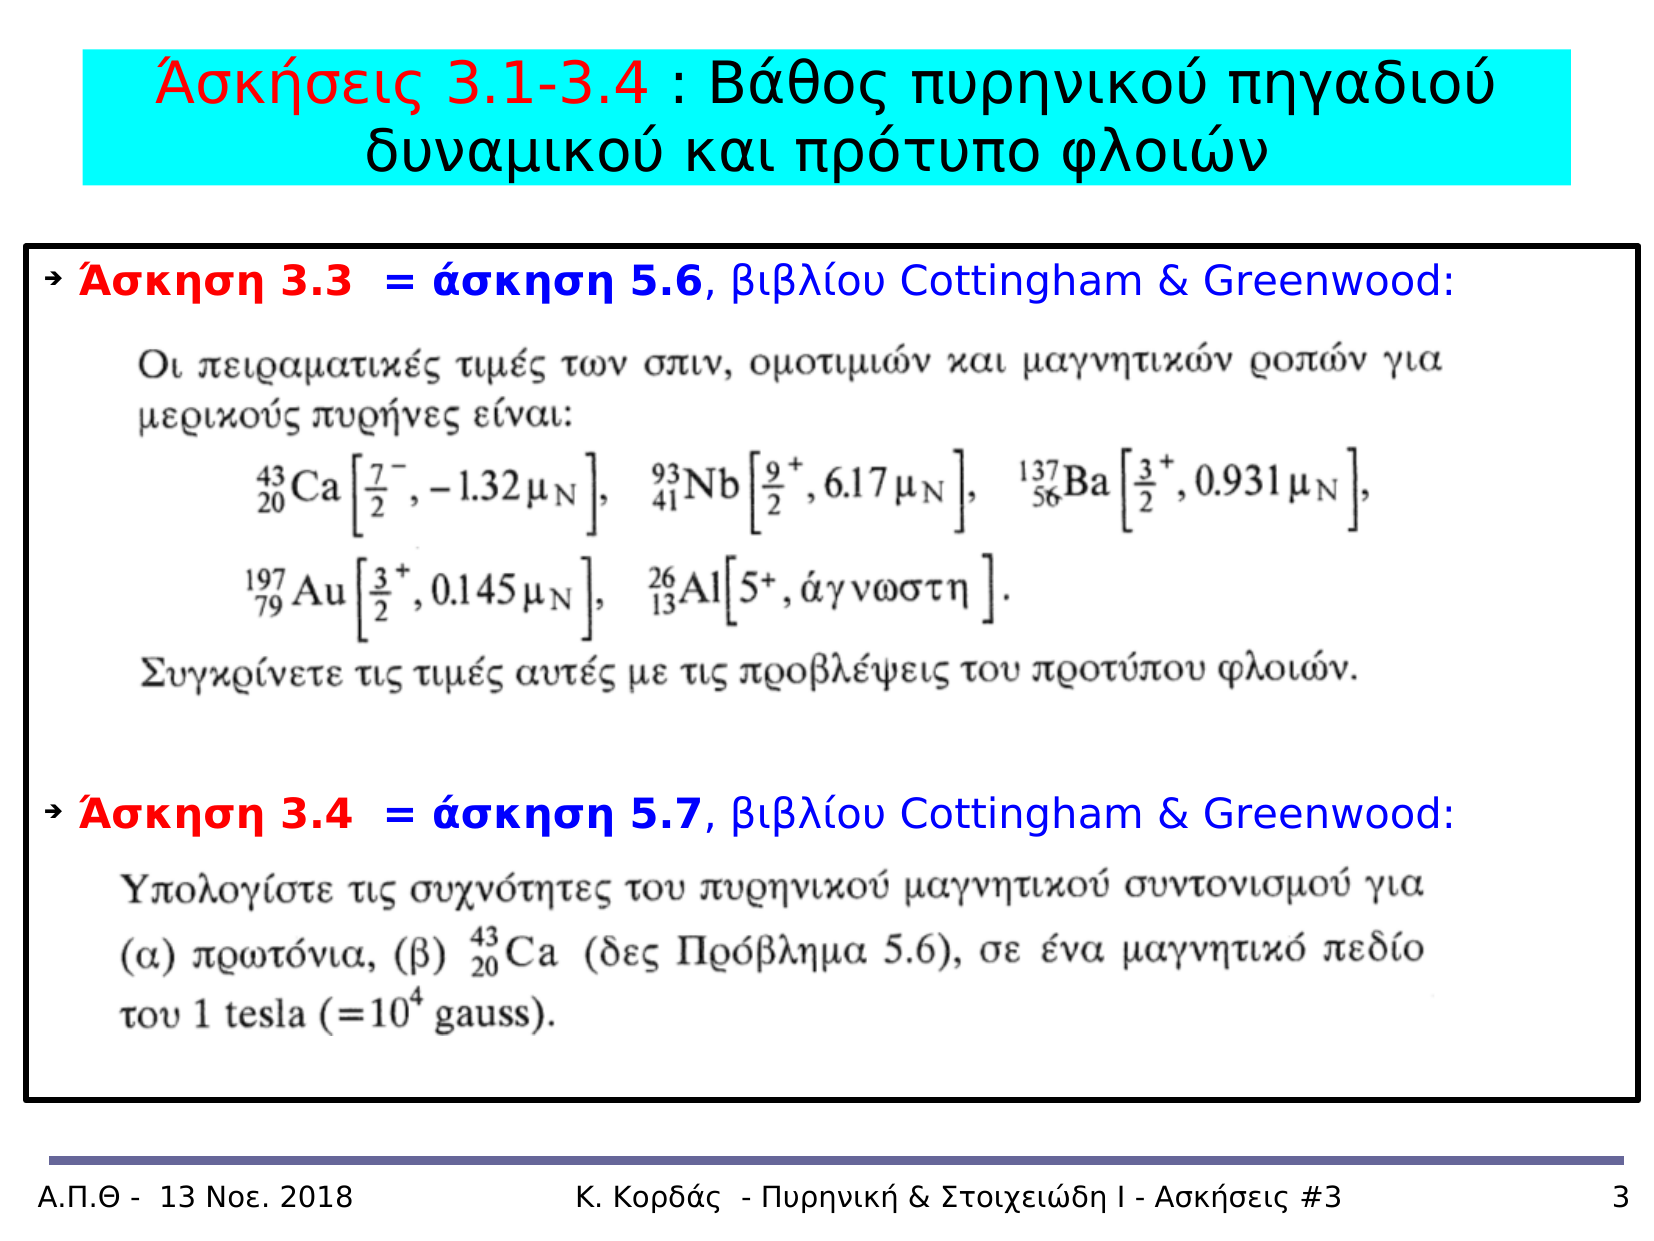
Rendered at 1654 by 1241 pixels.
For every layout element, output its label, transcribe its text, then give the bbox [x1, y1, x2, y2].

title Άσκήσεις 3.1-3.4 : Βάθος πυρηνικού πηγαδιού δυναμικού και πρότυπο φλοιών [82, 49, 1571, 186]
text_box Άσκηση 3.3 = άσκηση 5.6, βιβλίου Cottingham & Greenwood: Άσκηση 3.4 = άσκηση 5.7, βιβλίου Cottingham & Greenwood: [25, 246, 1639, 1101]
picture [112, 862, 1436, 1036]
picture [126, 337, 1463, 702]
